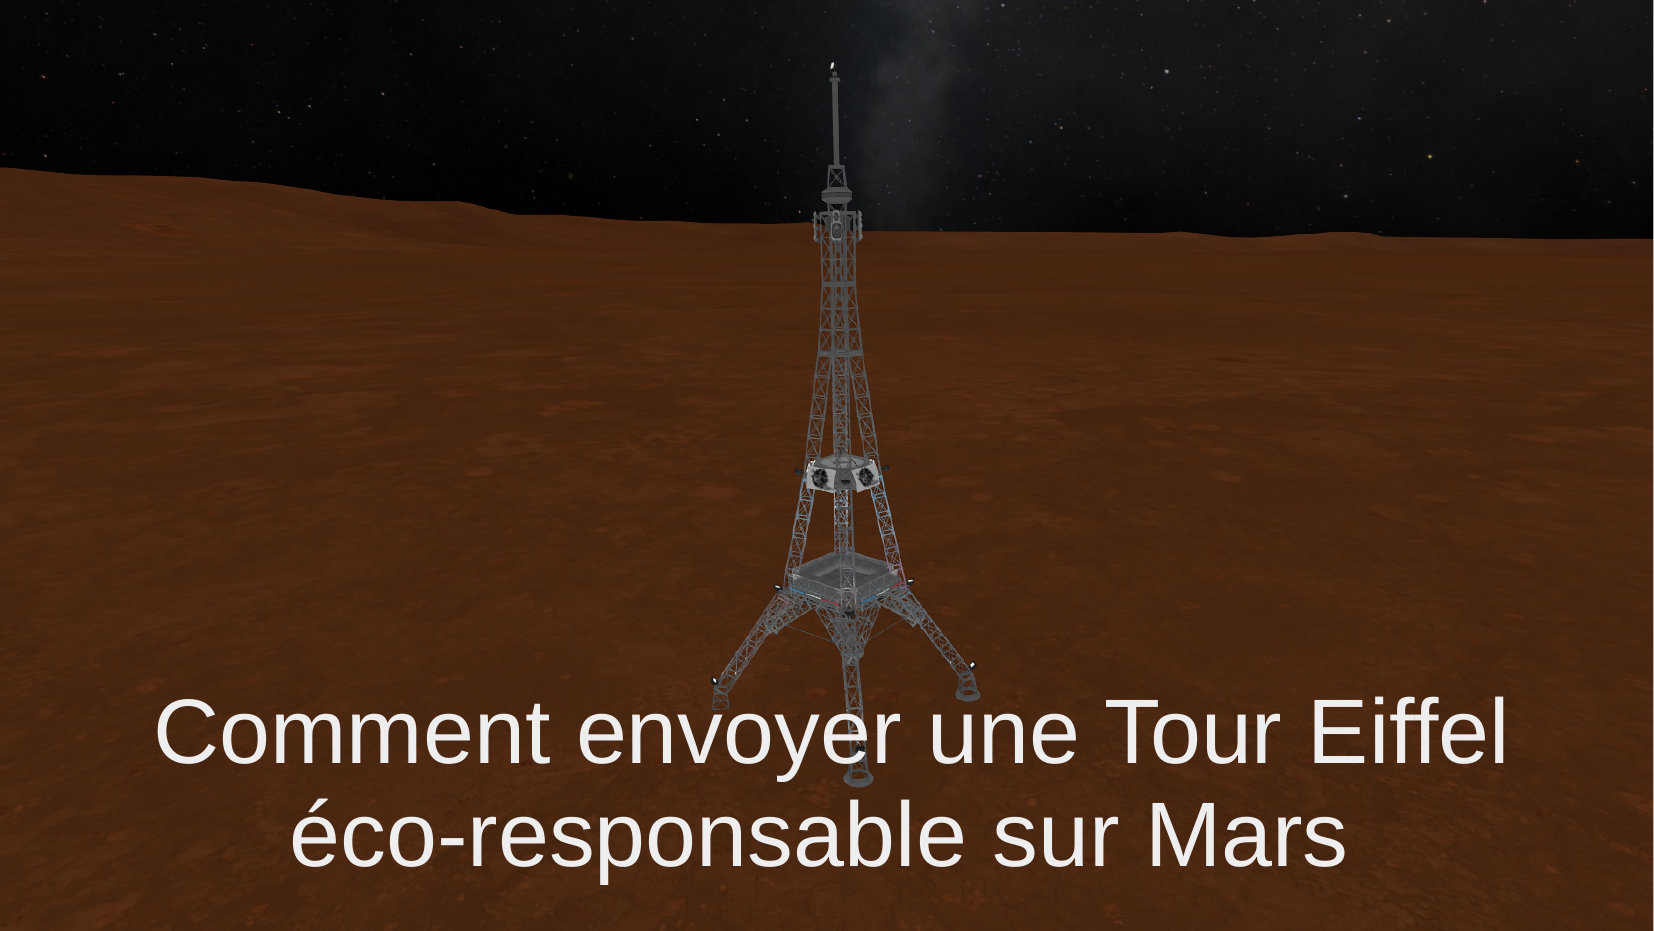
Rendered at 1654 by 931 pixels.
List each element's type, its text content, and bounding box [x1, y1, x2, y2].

title Comment envoyer une Tour Eiffel éco-responsable sur Mars [88, 680, 1577, 886]
picture [0, 0, 1654, 931]
